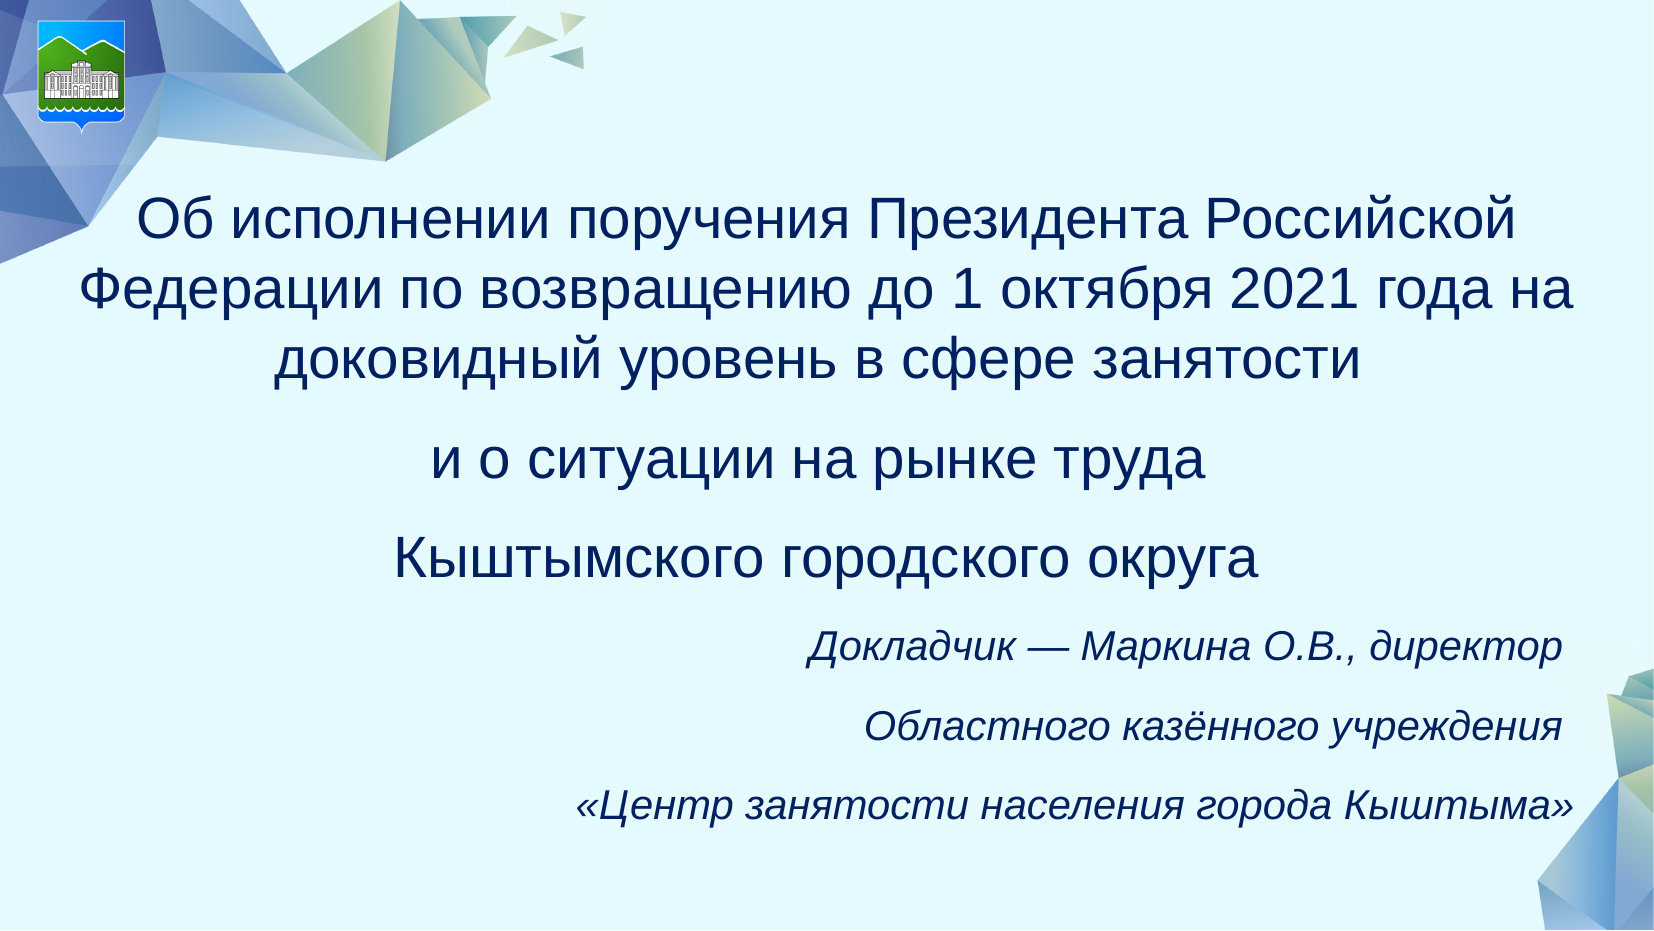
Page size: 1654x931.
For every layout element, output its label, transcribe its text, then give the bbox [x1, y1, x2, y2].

picture [0, 0, 1654, 931]
subtitle Об исполнении поручения Президента Российской Федерации по возвращению до 1 октября 2021 года на доковидный уровень в сфере занятости и о ситуации на рынке труда Кыштымского городского округа Докладчик — Маркина О.В., директор Областного казённого учреждения «Центр занятости населения города Кыштыма» [77, 177, 1576, 897]
